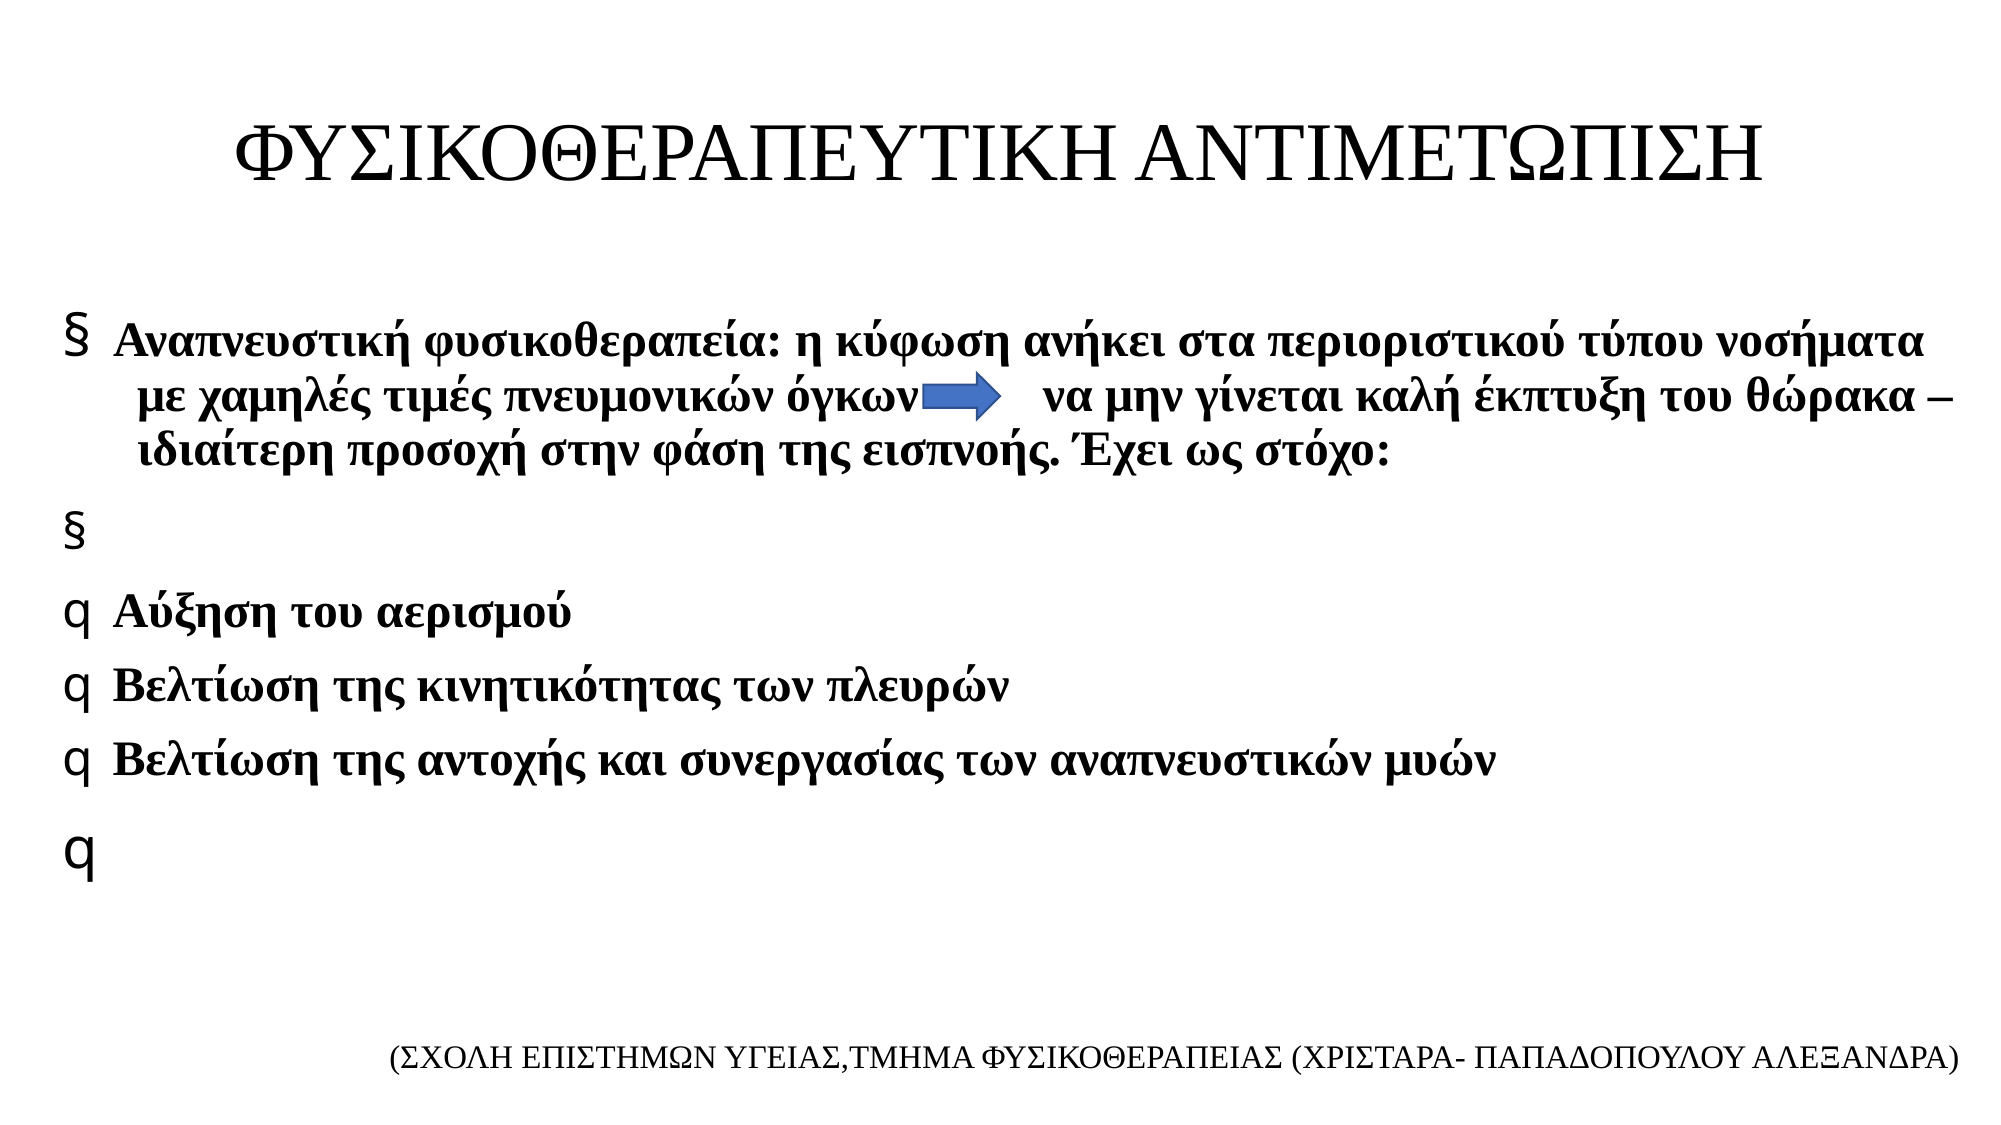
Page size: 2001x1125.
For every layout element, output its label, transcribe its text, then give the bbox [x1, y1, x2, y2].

list Αναπνευστική φυσικοθεραπεία: η κύφωση ανήκει στα περιοριστικού τύπου νοσήματα με χαμηλές τιμές πνευμονικών όγκων να μην γίνεται καλή έκπτυξη του θώρακα – ιδιαίτερη προσοχή στην φάση της εισπνοής. Έχει ως στόχο: Αύξηση του αερισμού Βελτίωση της κινητικότητας των πλευρών Βελτίωση της αντοχής και συνεργασίας των αναπνευστικών μυών (ΣΧΟΛΗ ΕΠΙΣΤΗΜΩΝ ΥΓΕΙΑΣ,ΤΜΗΜΑ ΦΥΣΙΚΟΘΕΡΑΠΕΙΑΣ (ΧΡΙΣΤΑΡΑ- ΠΑΠΑΔΟΠΟΥΛΟΥ ΑΛΕΞΑΝΔΡΑ) [47, 299, 1977, 1087]
text_box [923, 373, 1001, 420]
title ΦΥΣΙΚΟΘΕΡΑΠΕΥΤΙΚΗ ΑΝΤΙΜΕΤΩΠΙΣΗ [137, 45, 1863, 263]
